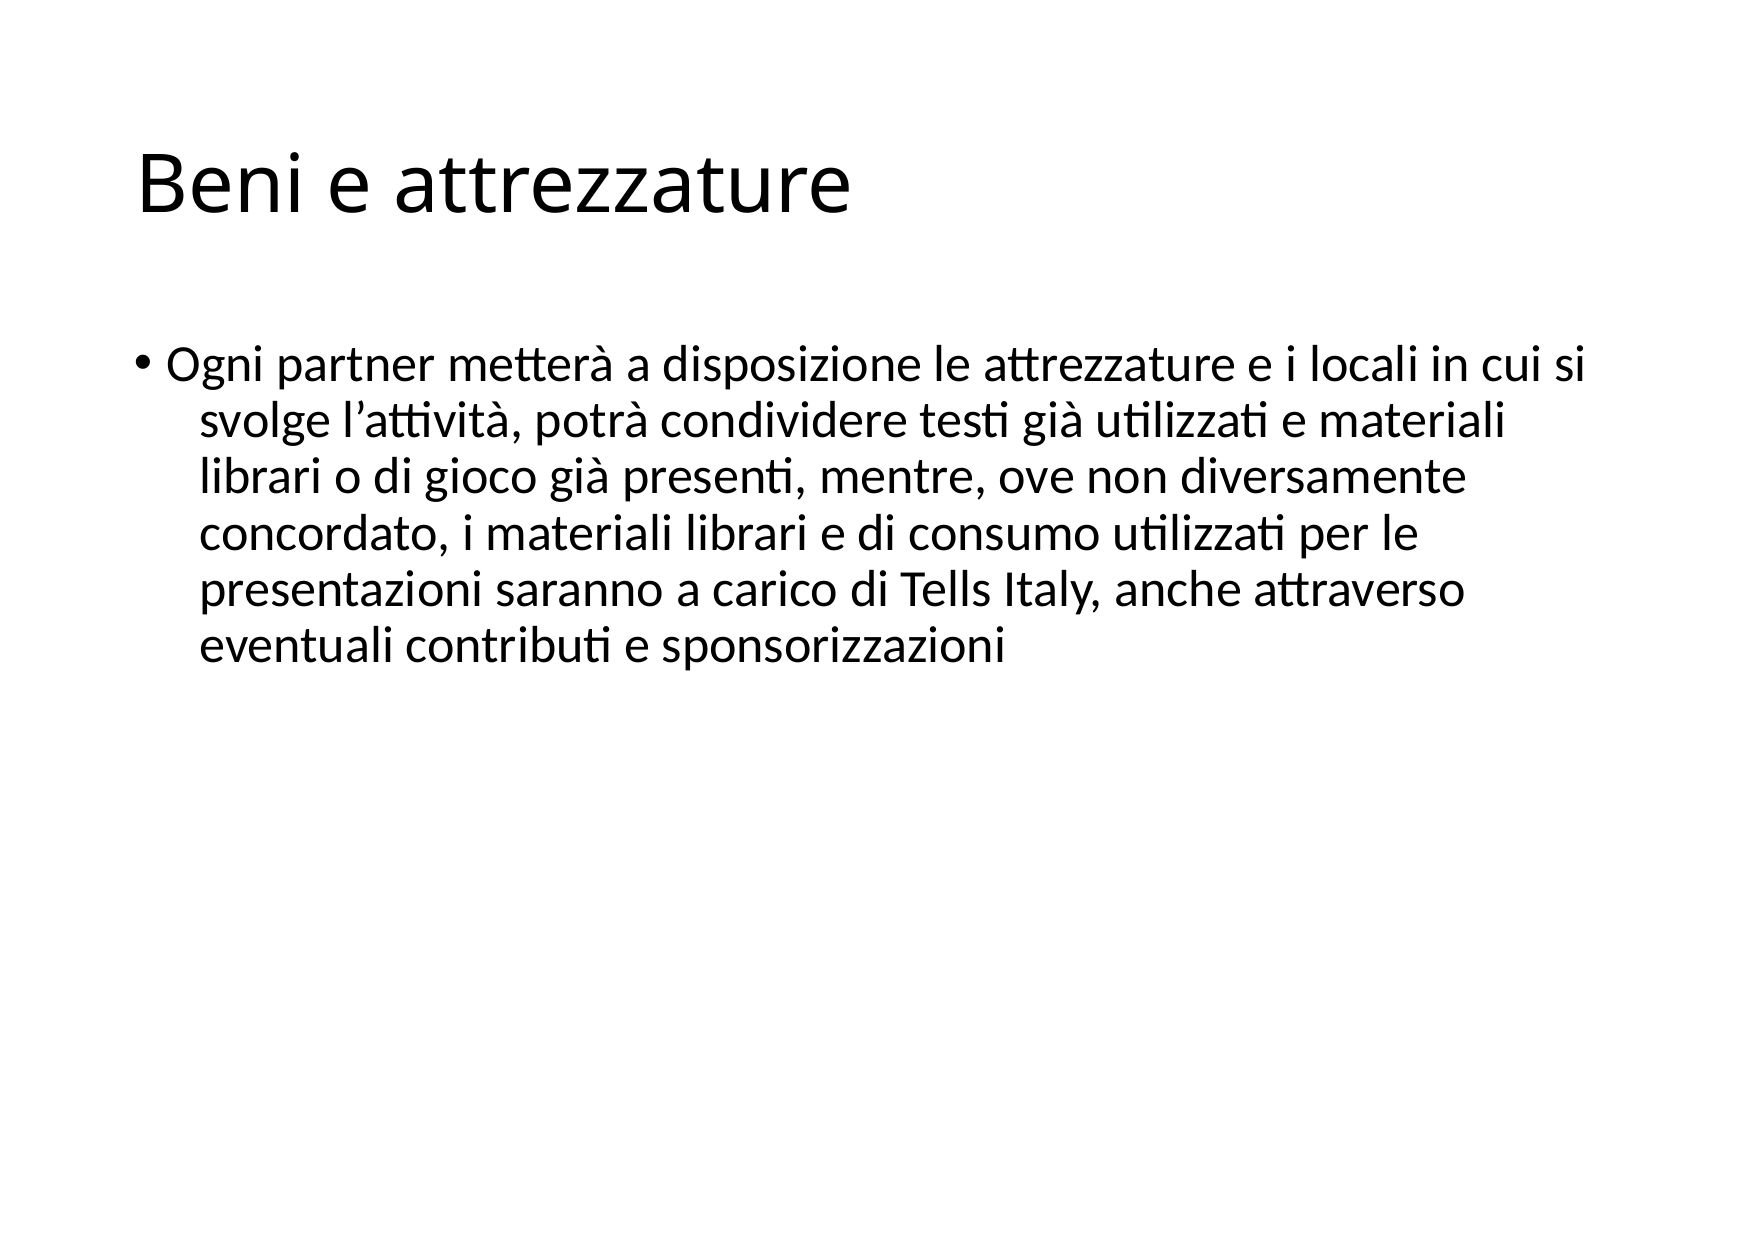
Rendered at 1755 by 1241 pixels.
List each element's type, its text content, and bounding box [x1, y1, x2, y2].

title Beni e attrezzature [120, 66, 1634, 306]
list Ogni partner metterà a disposizione le attrezzature e i locali in cui si svolge l’attività, potrà condividere testi già utilizzati e materiali librari o di gioco già presenti, mentre, ove non diversamente concordato, i materiali librari e di consumo utilizzati per le presentazioni saranno a carico di Tells Italy, anche attraverso eventuali contributi e sponsorizzazioni [120, 330, 1634, 1118]
